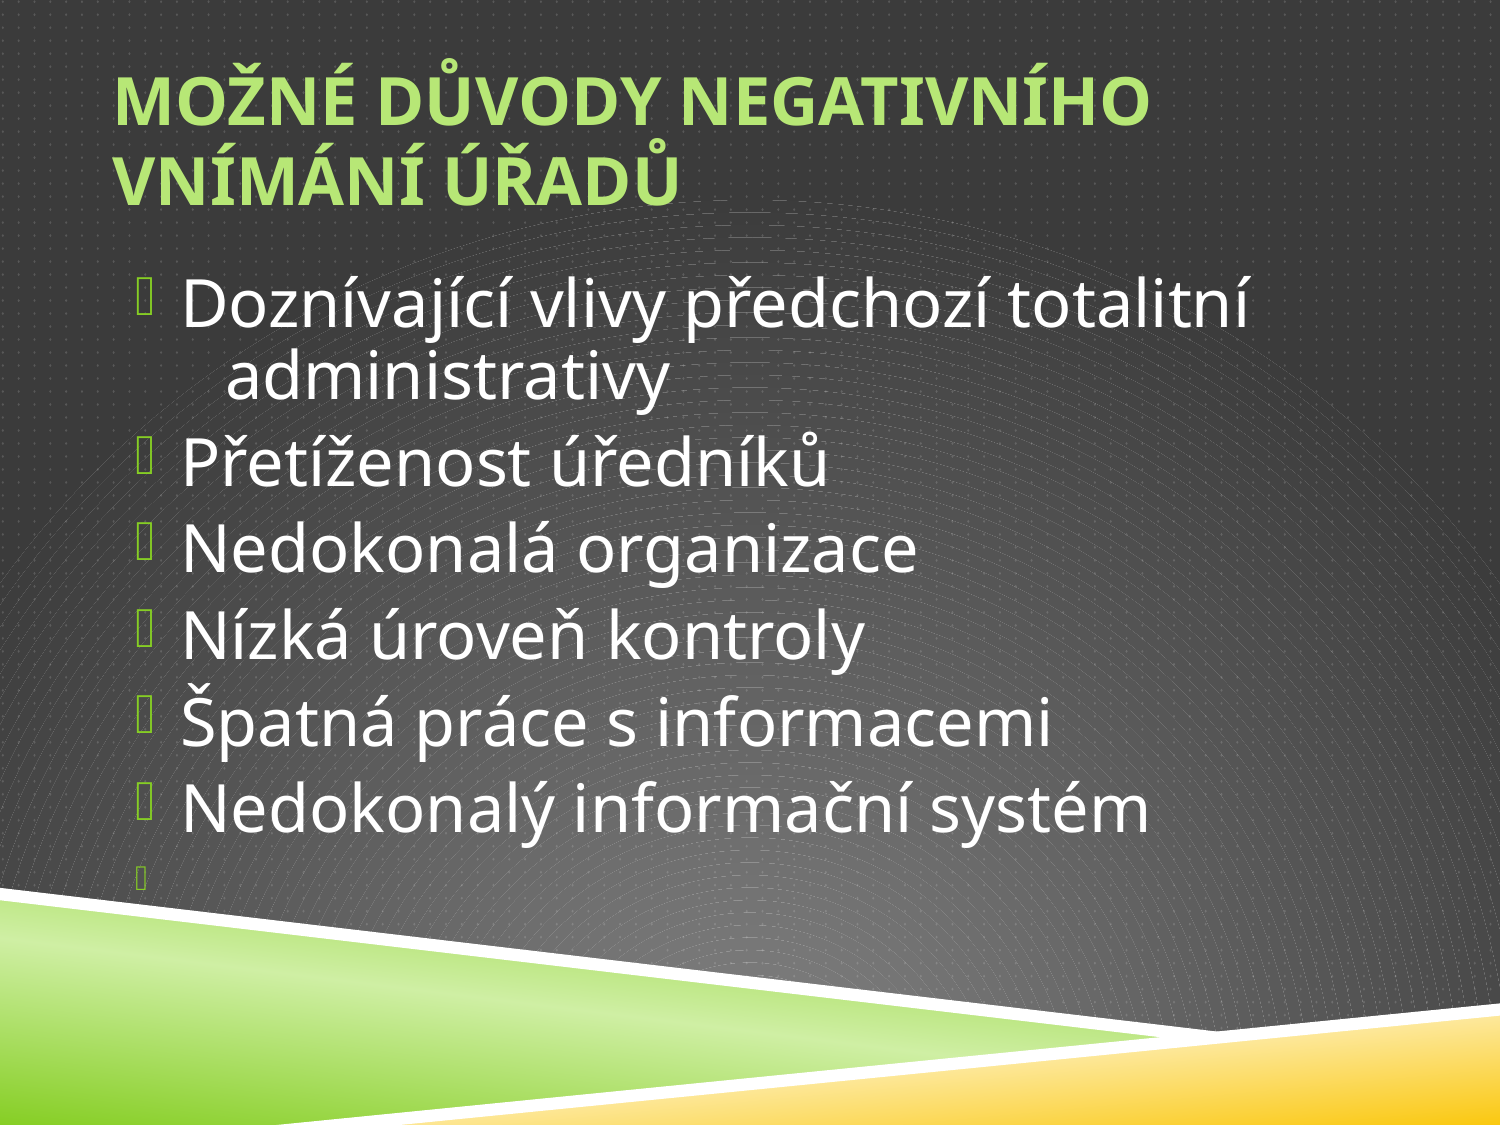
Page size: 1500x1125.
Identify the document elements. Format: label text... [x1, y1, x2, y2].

title MOŽNÉ DŮVODY NEGATIVNÍHO VNÍMÁNÍ ÚŘADŮ [112, 45, 1388, 233]
list Doznívající vlivy předchozí totalitní administrativy Přetíženost úředníků Nedokonalá organizace Nízká úroveň kontroly Špatná práce s informacemi Nedokonalý informační systém [112, 262, 1388, 876]
